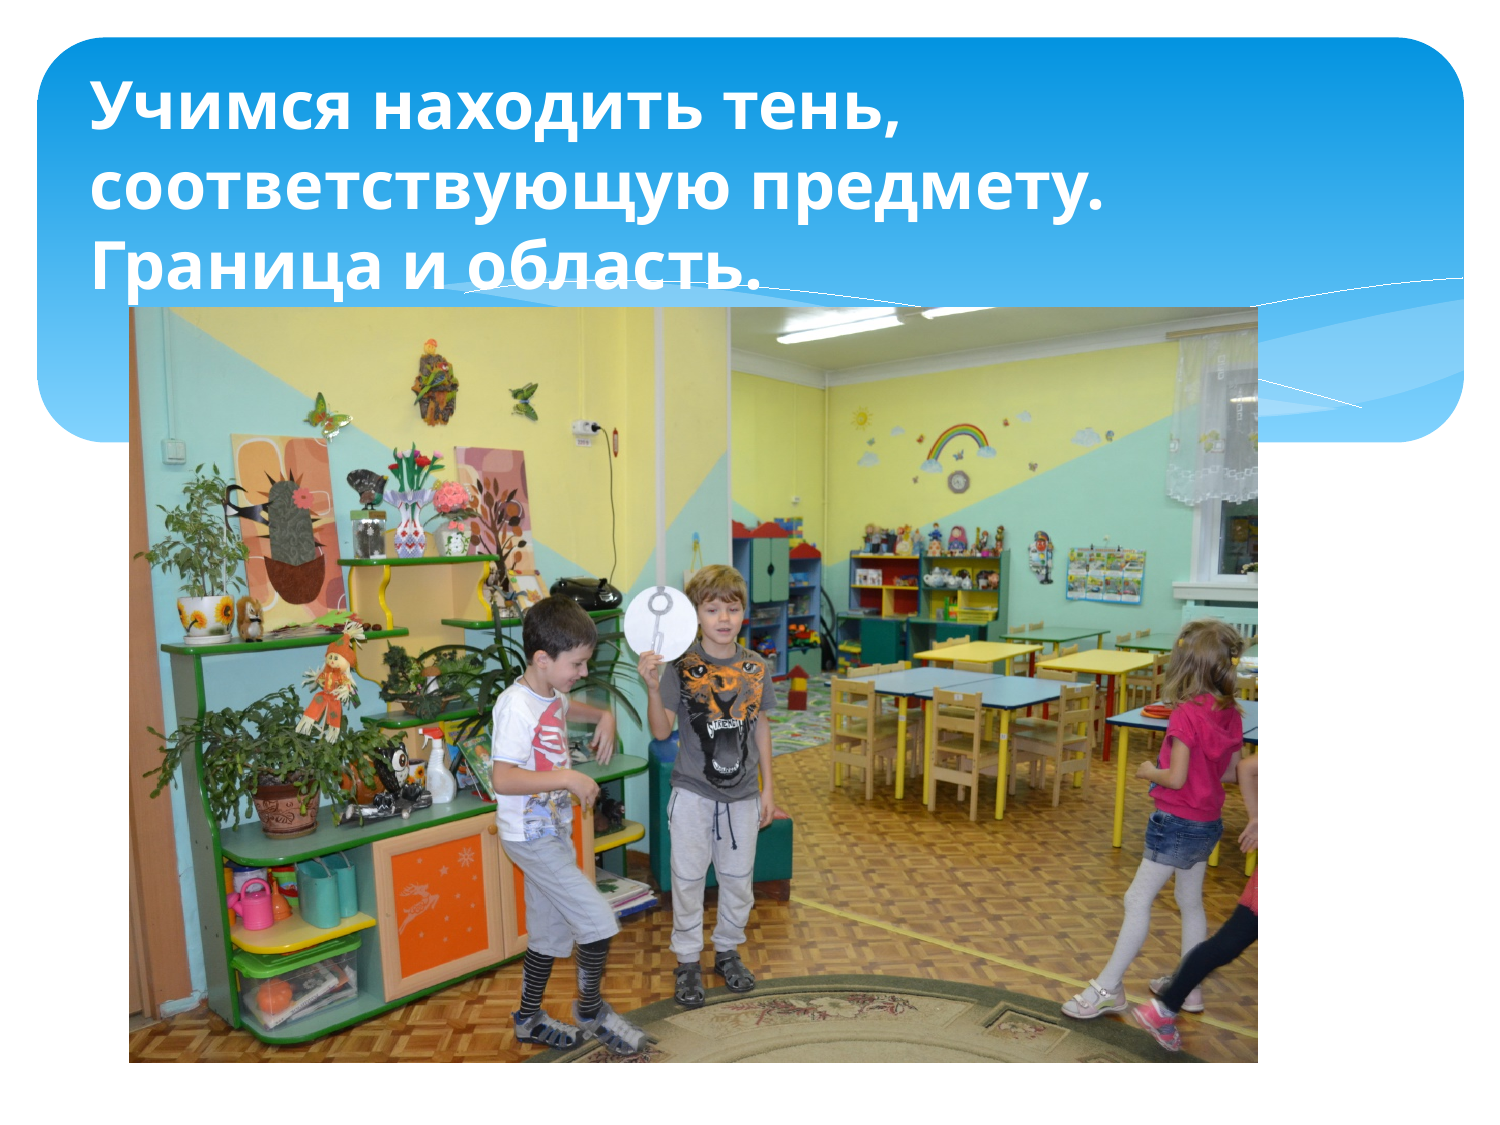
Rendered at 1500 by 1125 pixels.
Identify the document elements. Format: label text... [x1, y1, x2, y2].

picture [129, 307, 1258, 1063]
title Учимся находить тень, соответствующую предмету. Граница и область. [75, 55, 1425, 261]
